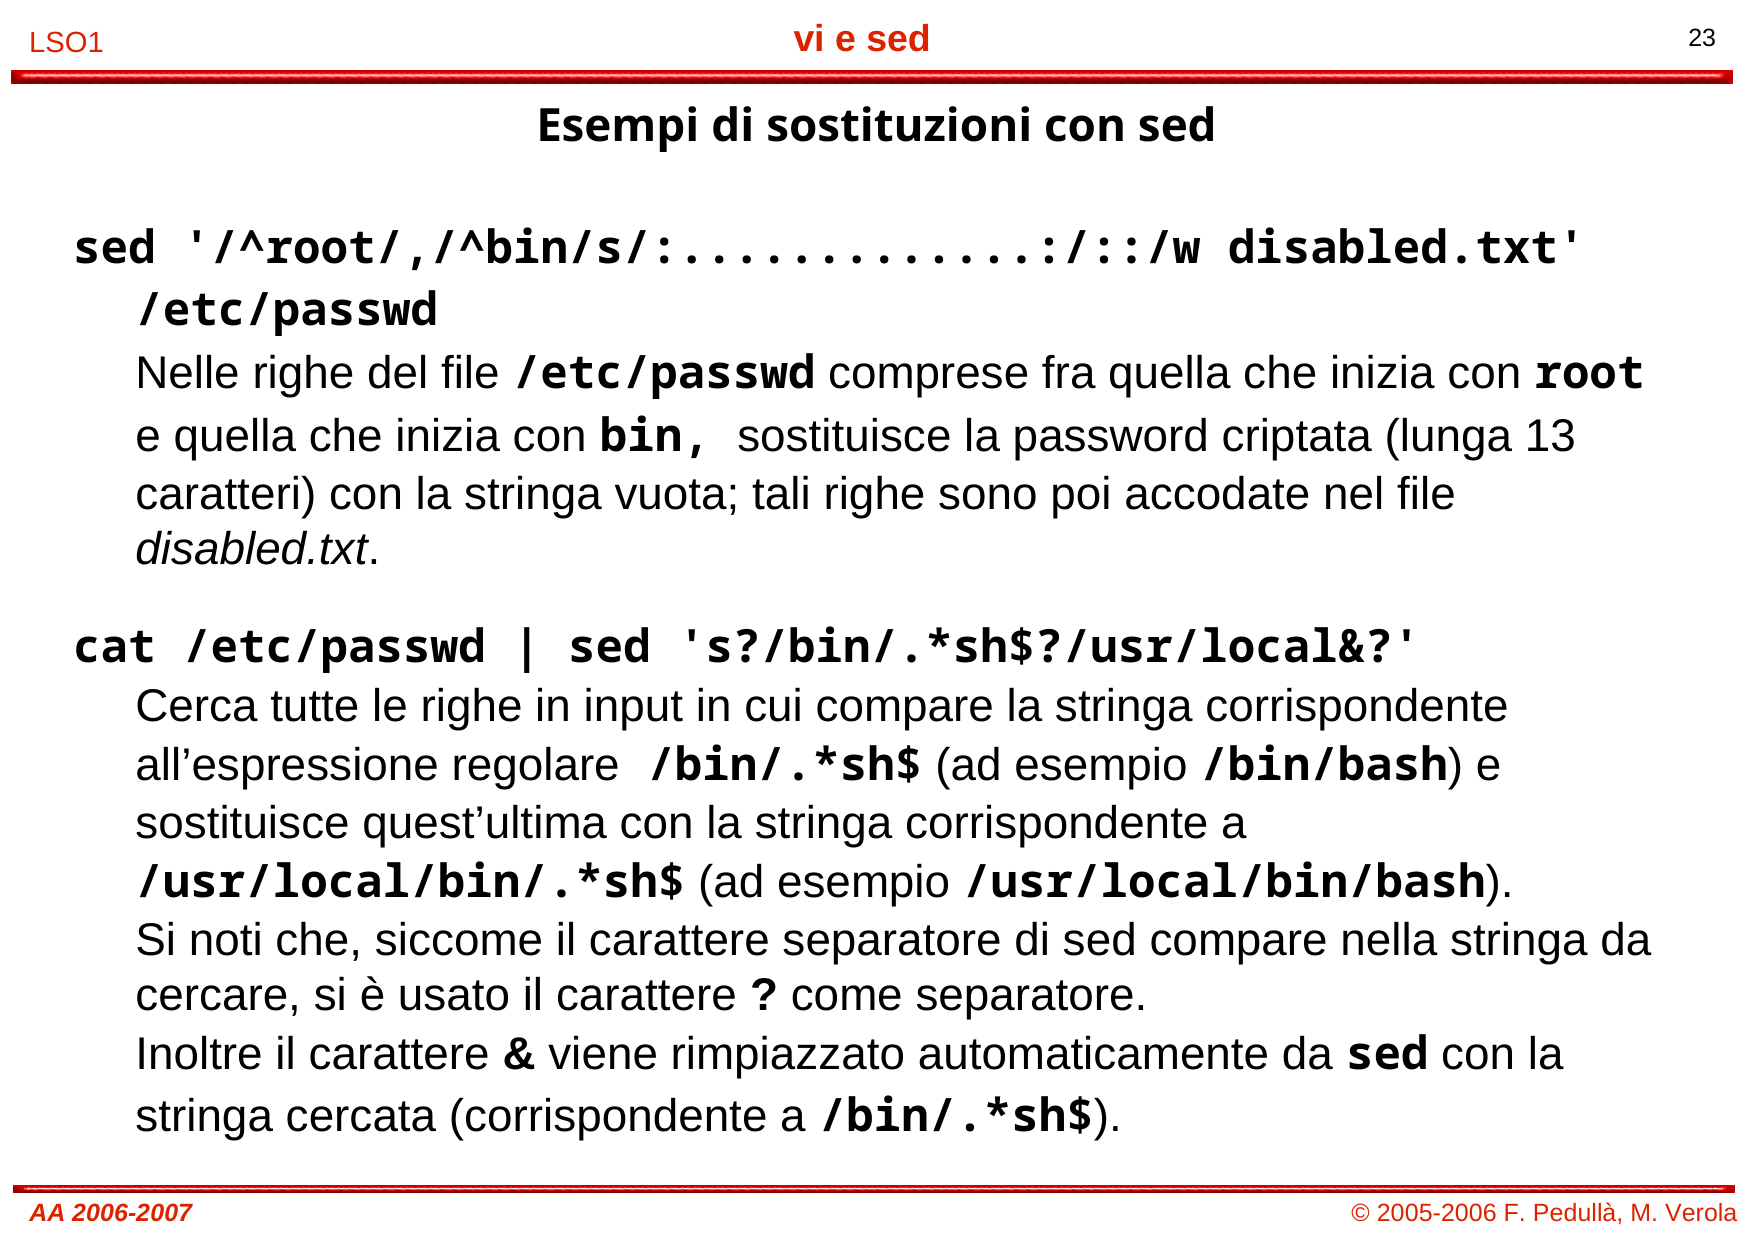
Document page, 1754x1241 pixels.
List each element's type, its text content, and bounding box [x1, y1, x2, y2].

title Esempi di sostituzioni con sed [363, 78, 1390, 174]
list sed '/^root/,/^bin/s/:.............:/::/w disabled.txt' /etc/passwd Nelle righe del file /etc/passwd comprese fra quella che inizia con root e quella che inizia con bin, sostituisce la password criptata (lunga 13 caratteri) con la stringa vuota; tali righe sono poi accodate nel file disabled.txt. cat /etc/passwd | sed 's?/bin/.*sh$?/usr/local&?' Cerca tutte le righe in input in cui compare la stringa corrispondente all’espressione regolare /bin/.*sh$ (ad esempio /bin/bash) e sostituisce quest’ultima con la stringa corrispondente a /usr/local/bin/.*sh$ (ad esempio /usr/local/bin/bash). Si noti che, siccome il carattere separatore di sed compare nella stringa da cercare, si è usato il carattere ? come separatore. Inoltre il carattere & viene rimpiazzato automaticamente da sed con la stringa cercata (corrispondente a /bin/.*sh$). [58, 206, 1696, 1119]
picture [13, 1185, 1735, 1193]
picture [11, 70, 1733, 84]
